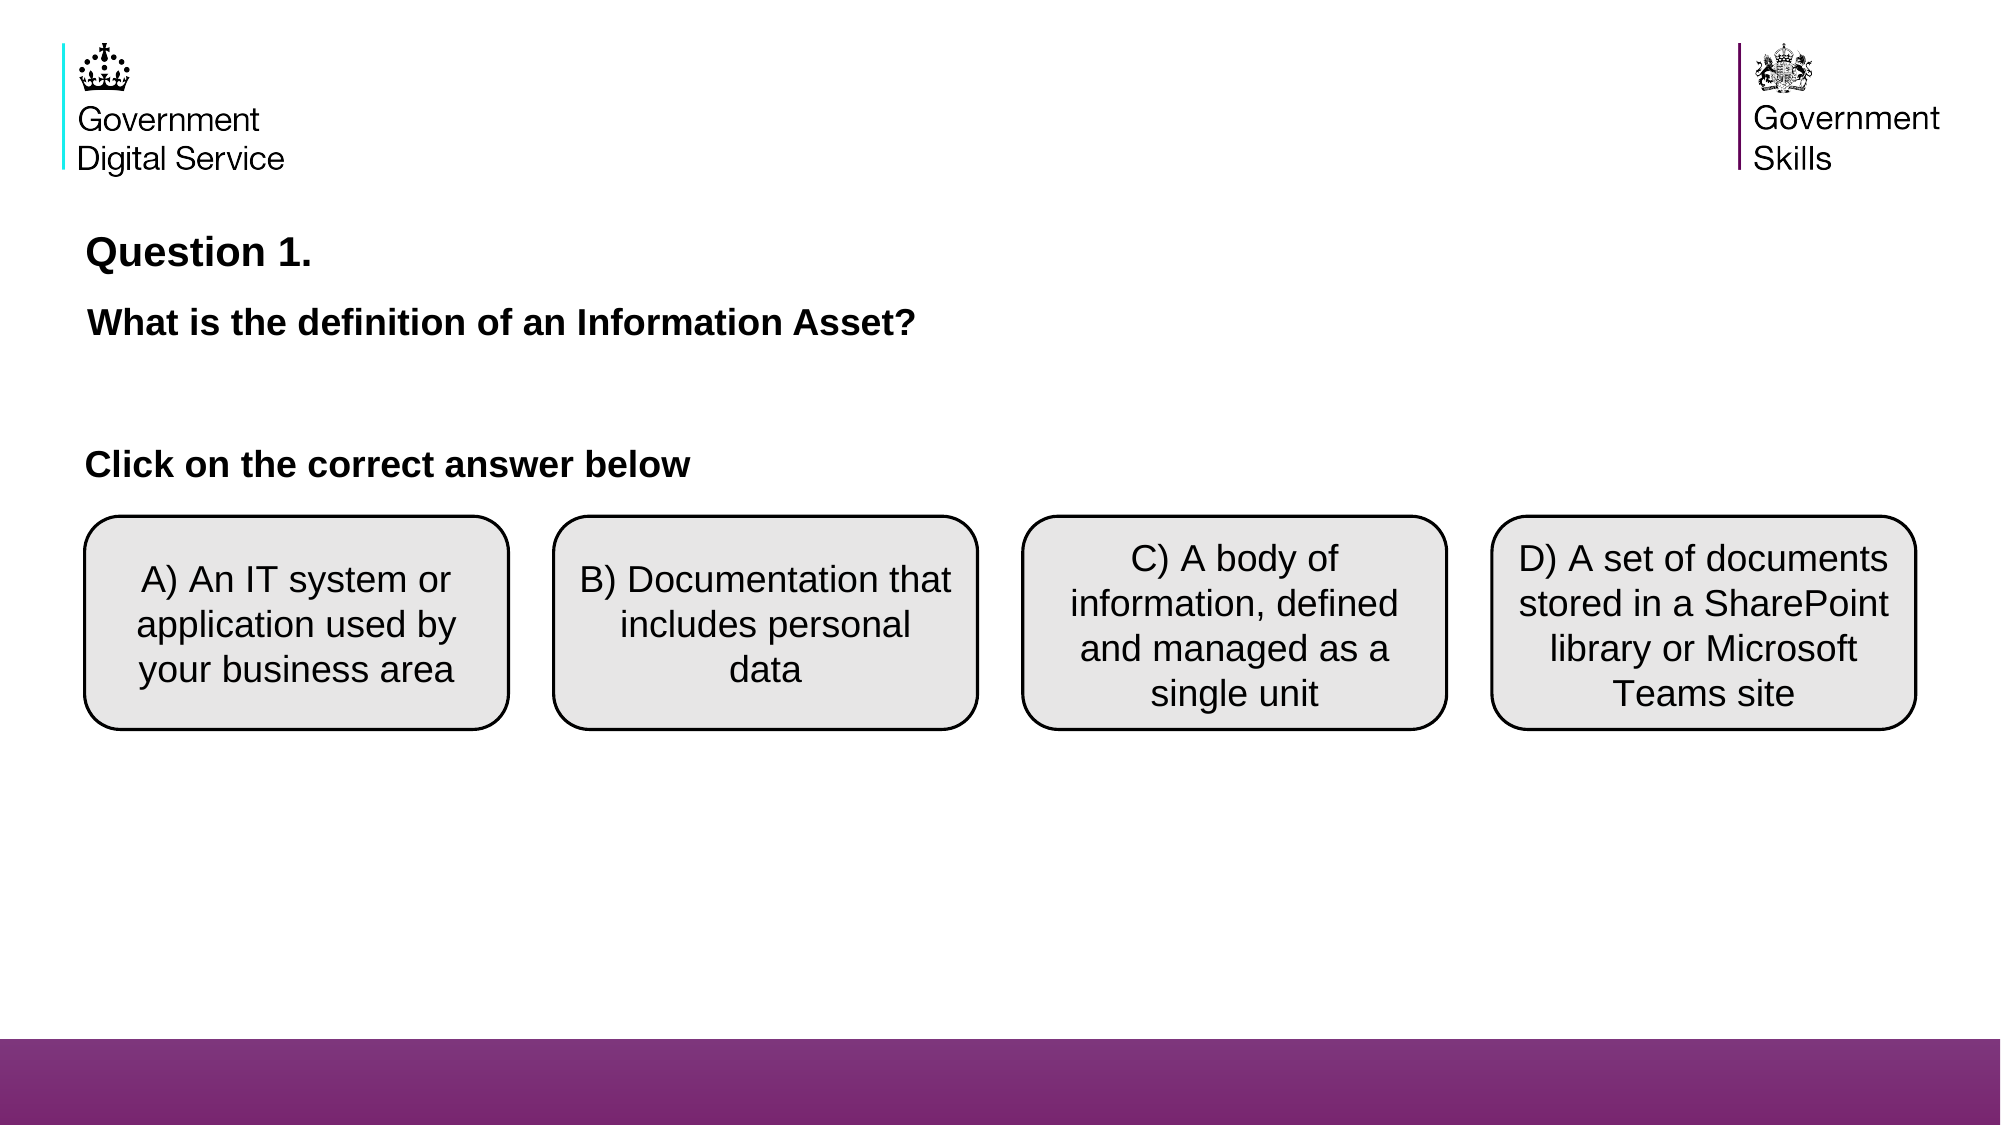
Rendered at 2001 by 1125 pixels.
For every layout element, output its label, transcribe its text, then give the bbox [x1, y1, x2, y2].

text_box What is the definition of an Information Asset? [87, 298, 1916, 430]
text_box C) A body of information, defined and managed as a single unit [1022, 516, 1447, 730]
text_box Click on the correct answer below [84, 429, 1394, 491]
text_box B) Documentation that includes personal data [553, 516, 978, 730]
text_box A) An IT system or application used by your business area [84, 516, 509, 730]
title Question 1. [85, 222, 1811, 280]
text_box D) A set of documents stored in a SharePoint library or Microsoft Teams site [1491, 516, 1916, 730]
